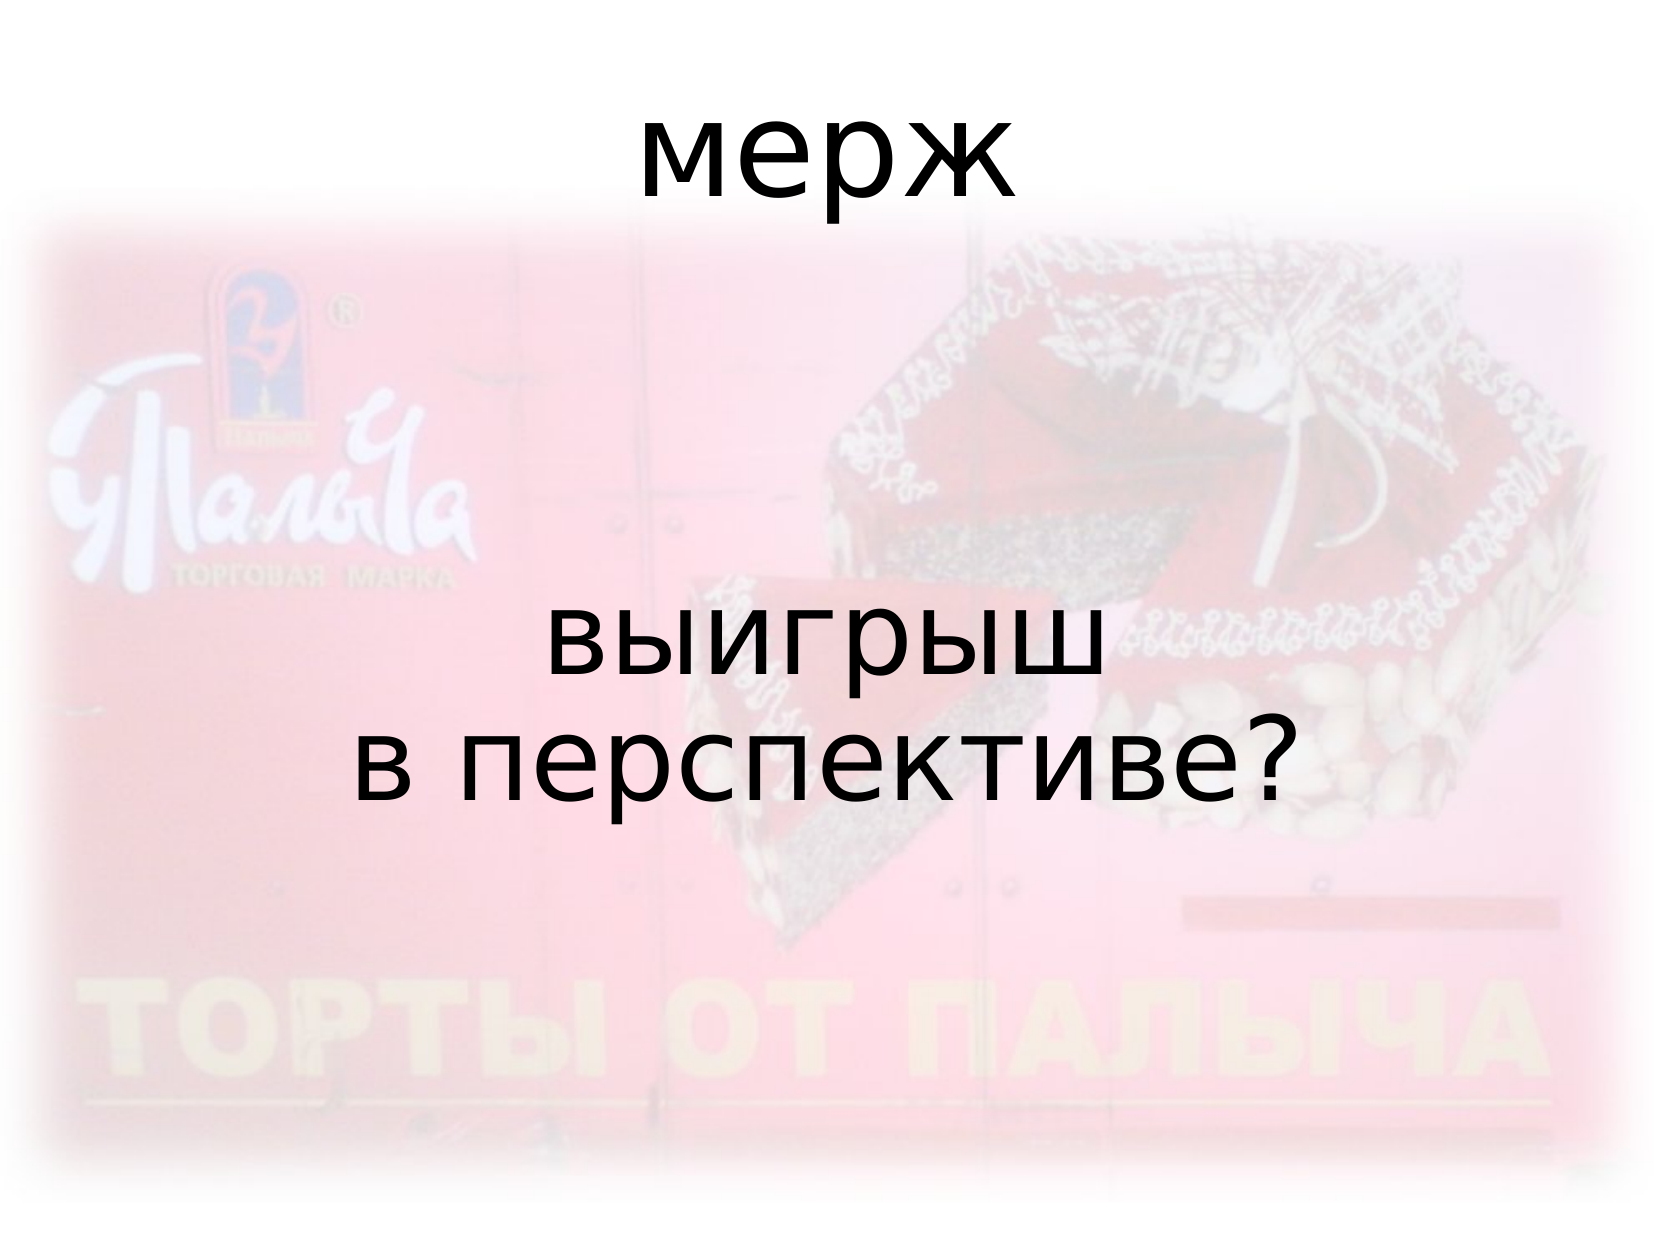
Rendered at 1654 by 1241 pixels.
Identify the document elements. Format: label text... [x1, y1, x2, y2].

picture [0, 0, 1654, 1241]
subtitle выигрыш в перспективе? [82, 290, 1571, 1109]
title мерж [82, 49, 1571, 257]
